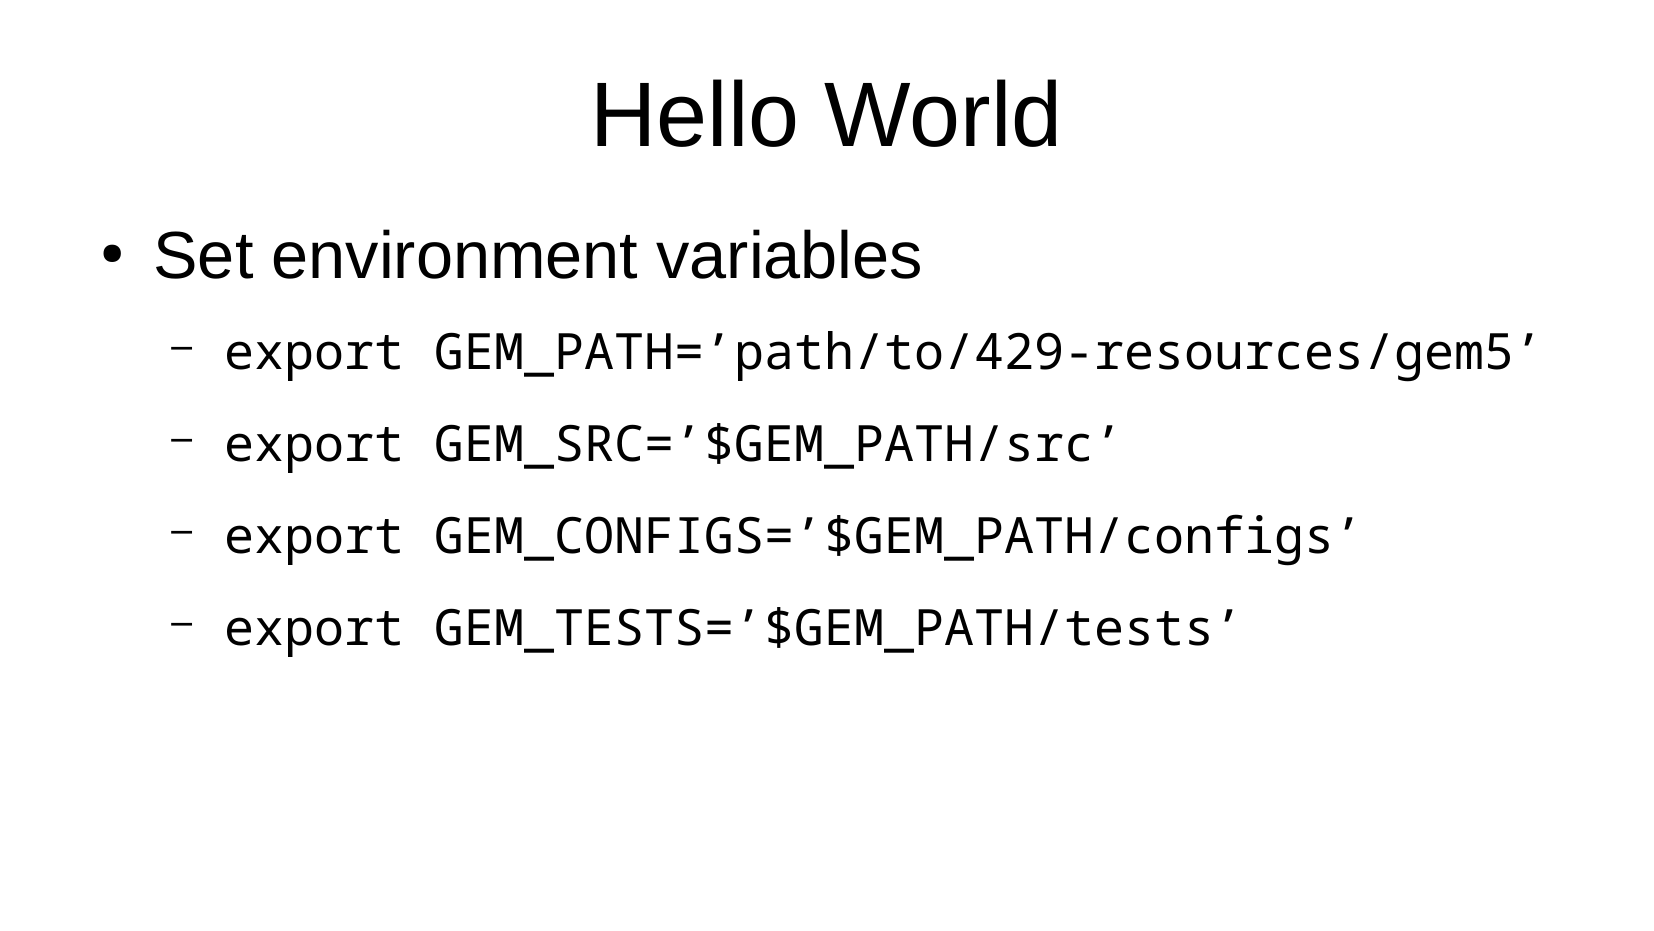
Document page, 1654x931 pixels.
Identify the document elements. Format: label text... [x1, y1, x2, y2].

title Hello World [82, 37, 1571, 193]
list Set environment variables export GEM_PATH=’path/to/429-resources/gem5’ export GEM_SRC=’$GEM_PATH/src’ export GEM_CONFIGS=’$GEM_PATH/configs’ export GEM_TESTS=’$GEM_PATH/tests’ [82, 217, 1571, 758]
